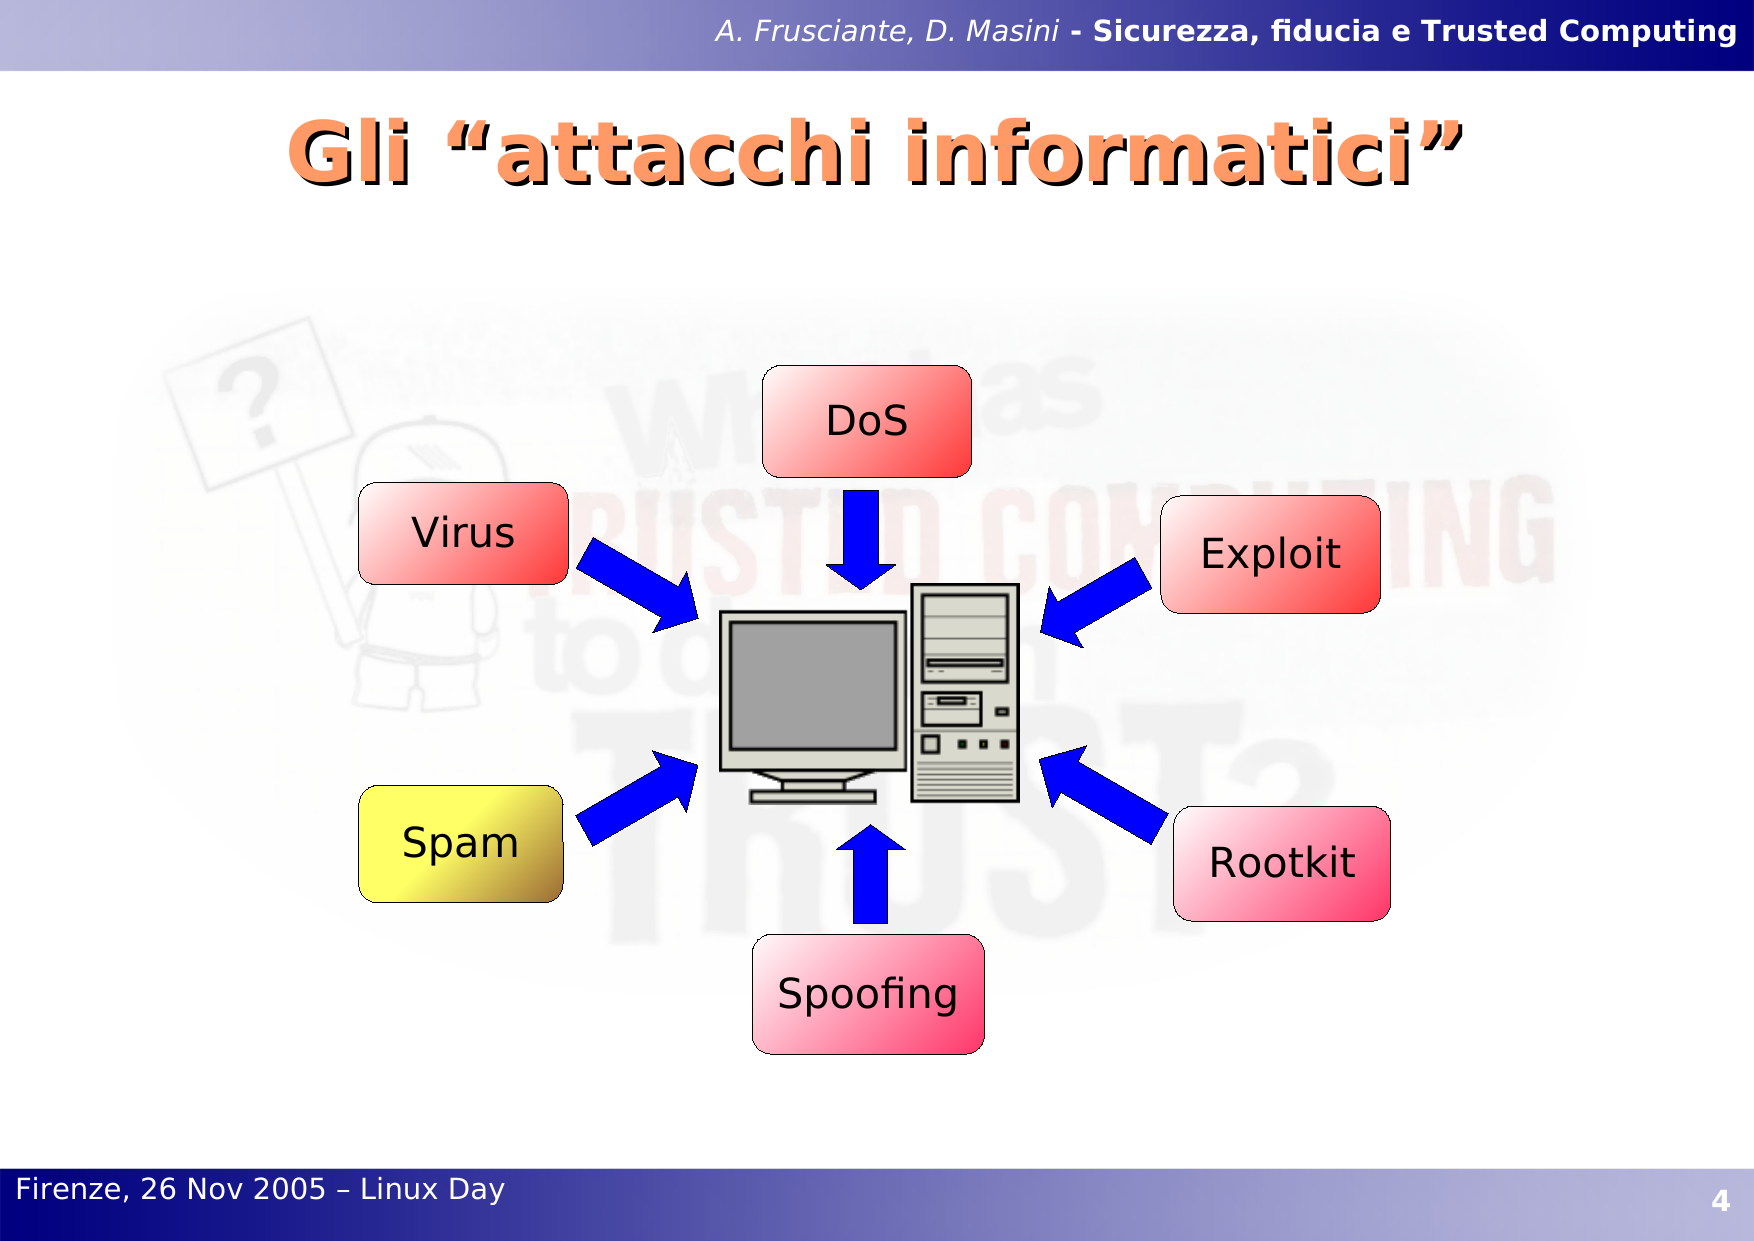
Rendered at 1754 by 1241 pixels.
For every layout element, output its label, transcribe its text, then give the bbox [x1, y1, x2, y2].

text_box DoS [762, 365, 972, 478]
text_box Spoofing [752, 934, 985, 1055]
text_box Rootkit [1173, 806, 1391, 922]
text_box [826, 490, 896, 590]
text_box Exploit [1160, 495, 1381, 614]
text_box [1039, 745, 1169, 845]
text_box Virus [358, 482, 569, 585]
text_box Firenze, 26 Nov 2005 – Linux Day [0, 1175, 763, 1234]
text_box [576, 537, 699, 633]
text_box [575, 750, 698, 847]
picture [0, 0, 1754, 1241]
title Gli “attacchi informatici” [87, 49, 1667, 257]
text_box [1040, 557, 1152, 648]
text_box [836, 824, 906, 924]
text_box Spam [358, 785, 564, 903]
text_box <numero> [1641, 1184, 1732, 1223]
text_box A. Frusciante, D. Masini - Sicurezza, fiducia e Trusted Computing [602, 7, 1754, 63]
